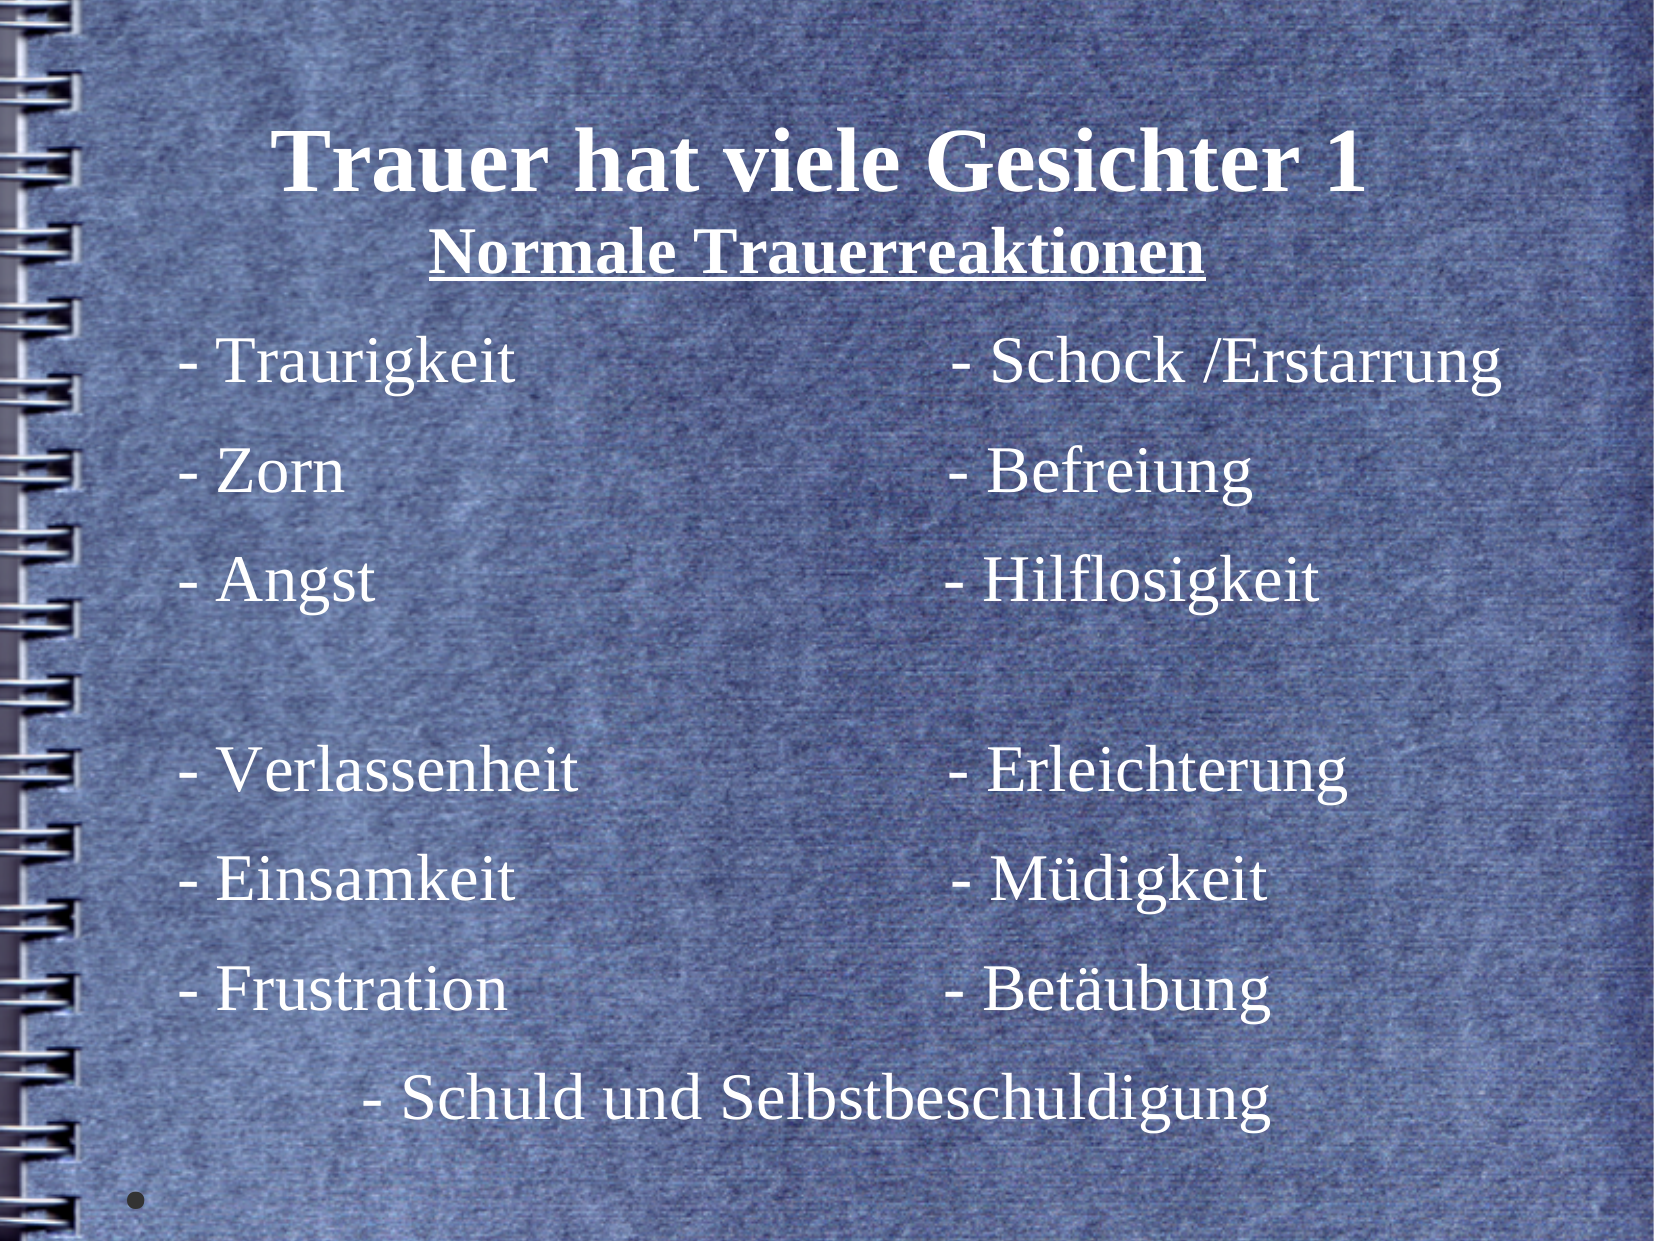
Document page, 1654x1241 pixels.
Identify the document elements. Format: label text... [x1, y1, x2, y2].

title Trauer hat viele Gesichter 1 [76, 59, 1565, 252]
picture [0, 0, 1654, 1241]
list Normale Trauerreaktionen - Traurigkeit - Schock /Erstarrung - Zorn - Befreiung - Angst - Hilflosigkeit - Verlassenheit - Erleichterung - Einsamkeit - Müdigkeit - Frustration - Betäubung - Schuld und Selbstbeschuldigung [88, 206, 1654, 1241]
